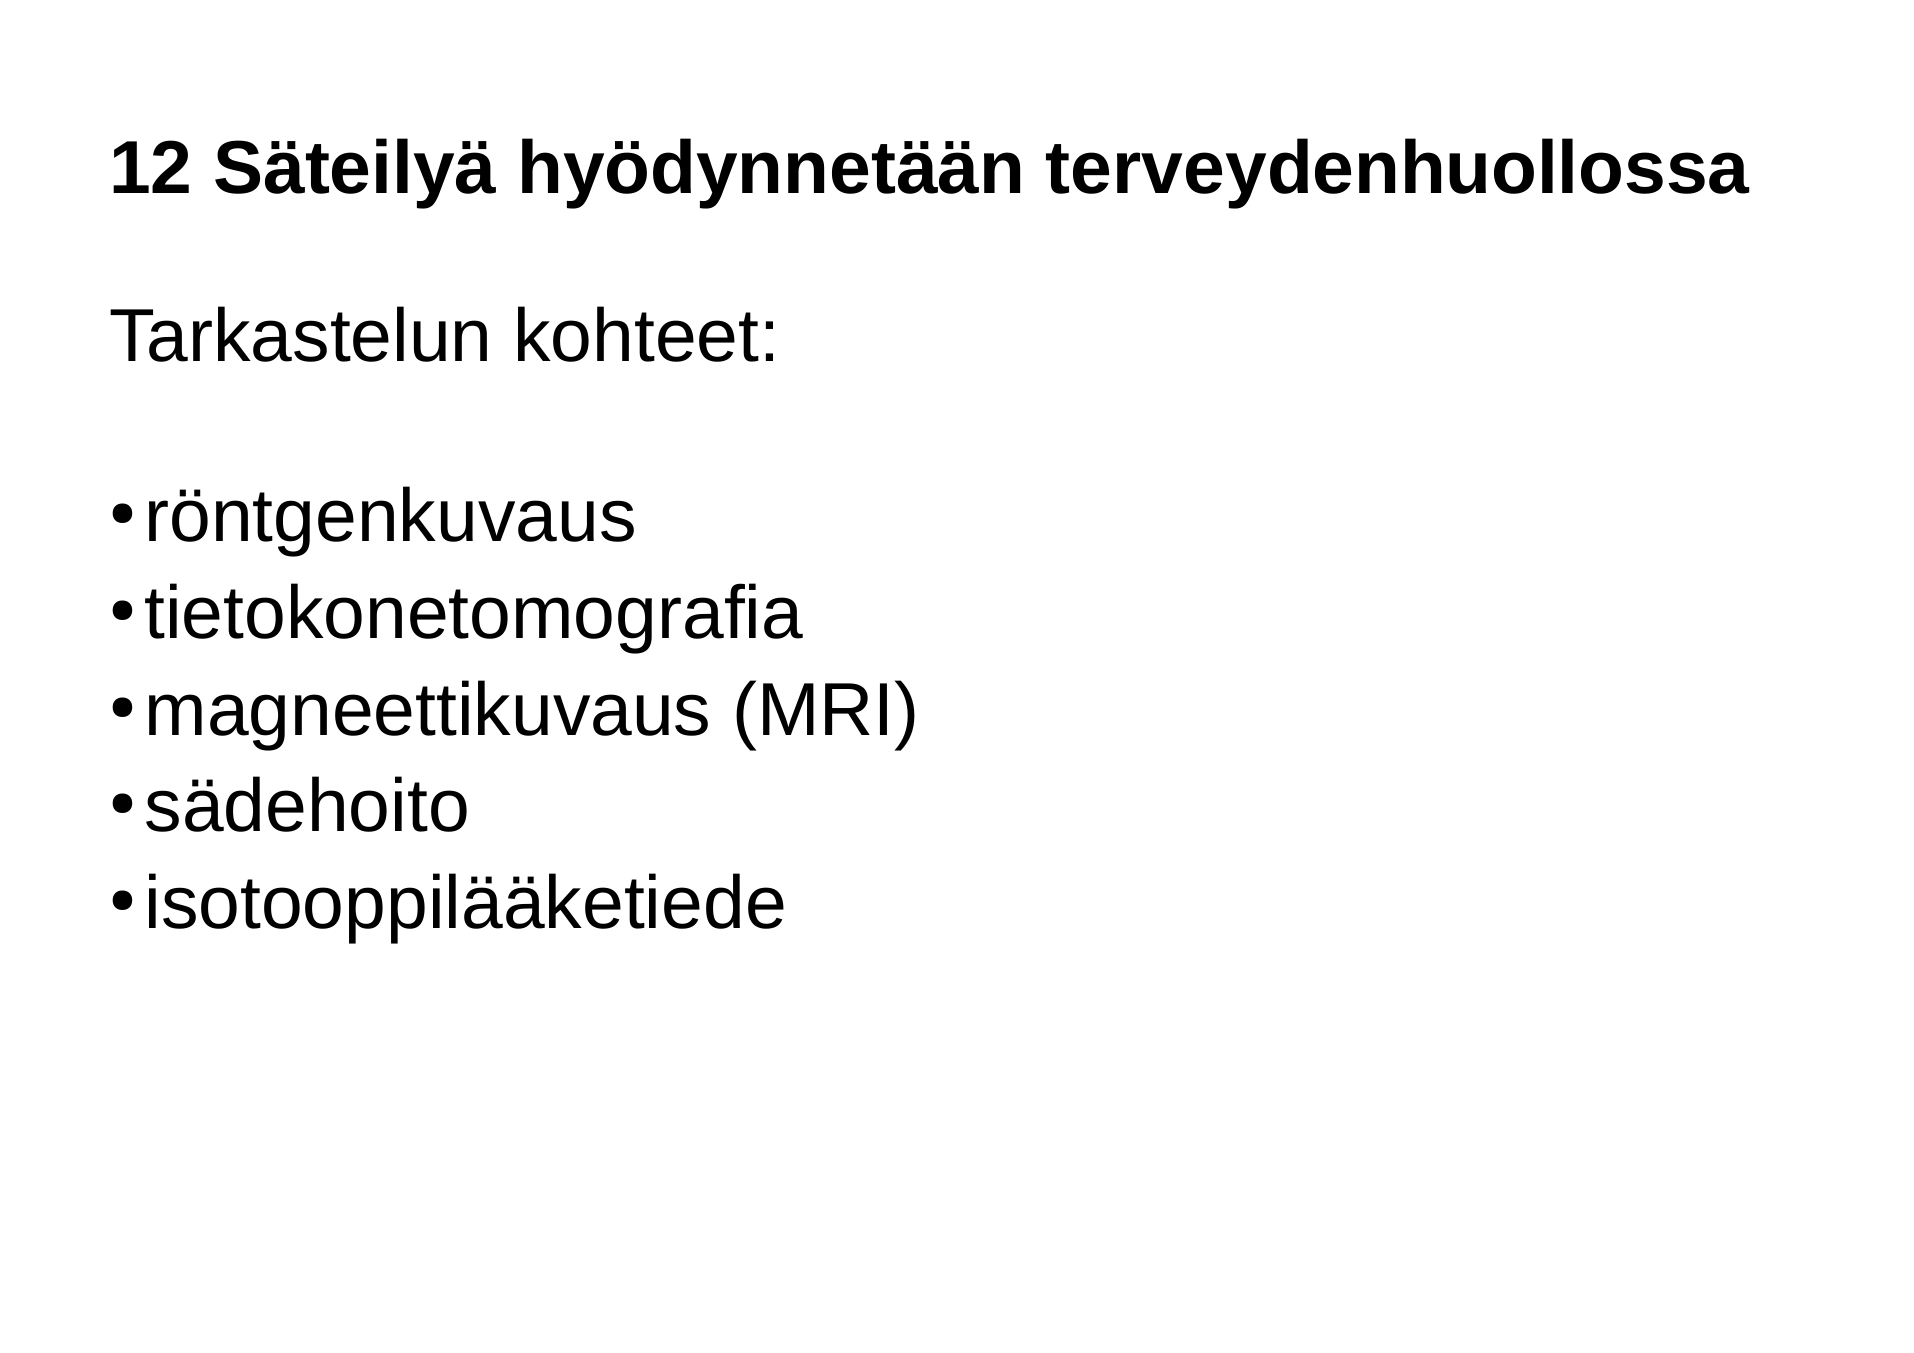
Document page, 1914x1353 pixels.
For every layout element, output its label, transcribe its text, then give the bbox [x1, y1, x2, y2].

text_box 12 Säteilyä hyödynnetään terveydenhuollossa Tarkastelun kohteet: röntgenkuvaus tietokonetomografia magneettikuvaus (MRI) sädehoito isotooppilääketiede [94, 118, 1819, 973]
